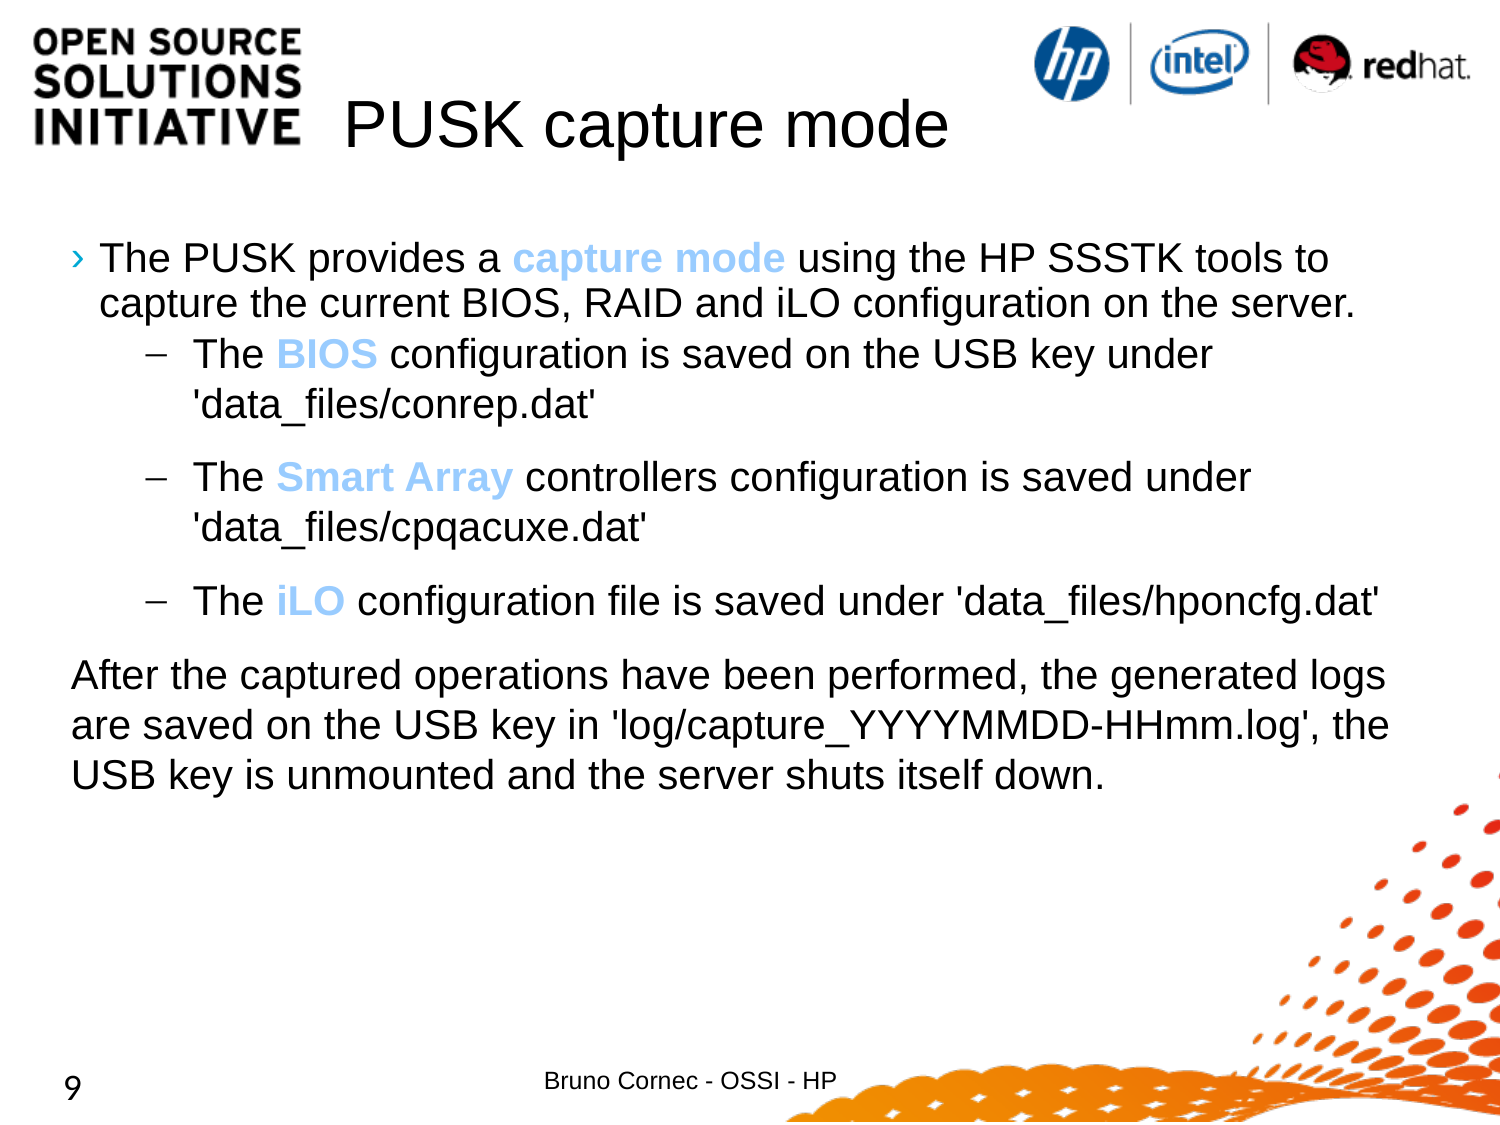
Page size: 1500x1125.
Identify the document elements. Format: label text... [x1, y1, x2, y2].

picture [0, 0, 1500, 1122]
list The PUSK provides a capture mode using the HP SSSTK tools to capture the current BIOS, RAID and iLO configuration on the server. The BIOS configuration is saved on the USB key under 'data_files/conrep.dat' The Smart Array controllers configuration is saved under 'data_files/cpqacuxe.dat' The iLO configuration file is saved under 'data_files/hponcfg.dat' After the captured operations have been performed, the generated logs are saved on the USB key in 'log/capture_YYYYMMDD-HHmm.log', the USB key is unmounted and the server shuts itself down. [59, 236, 1430, 940]
title PUSK capture mode [5, 80, 1290, 161]
